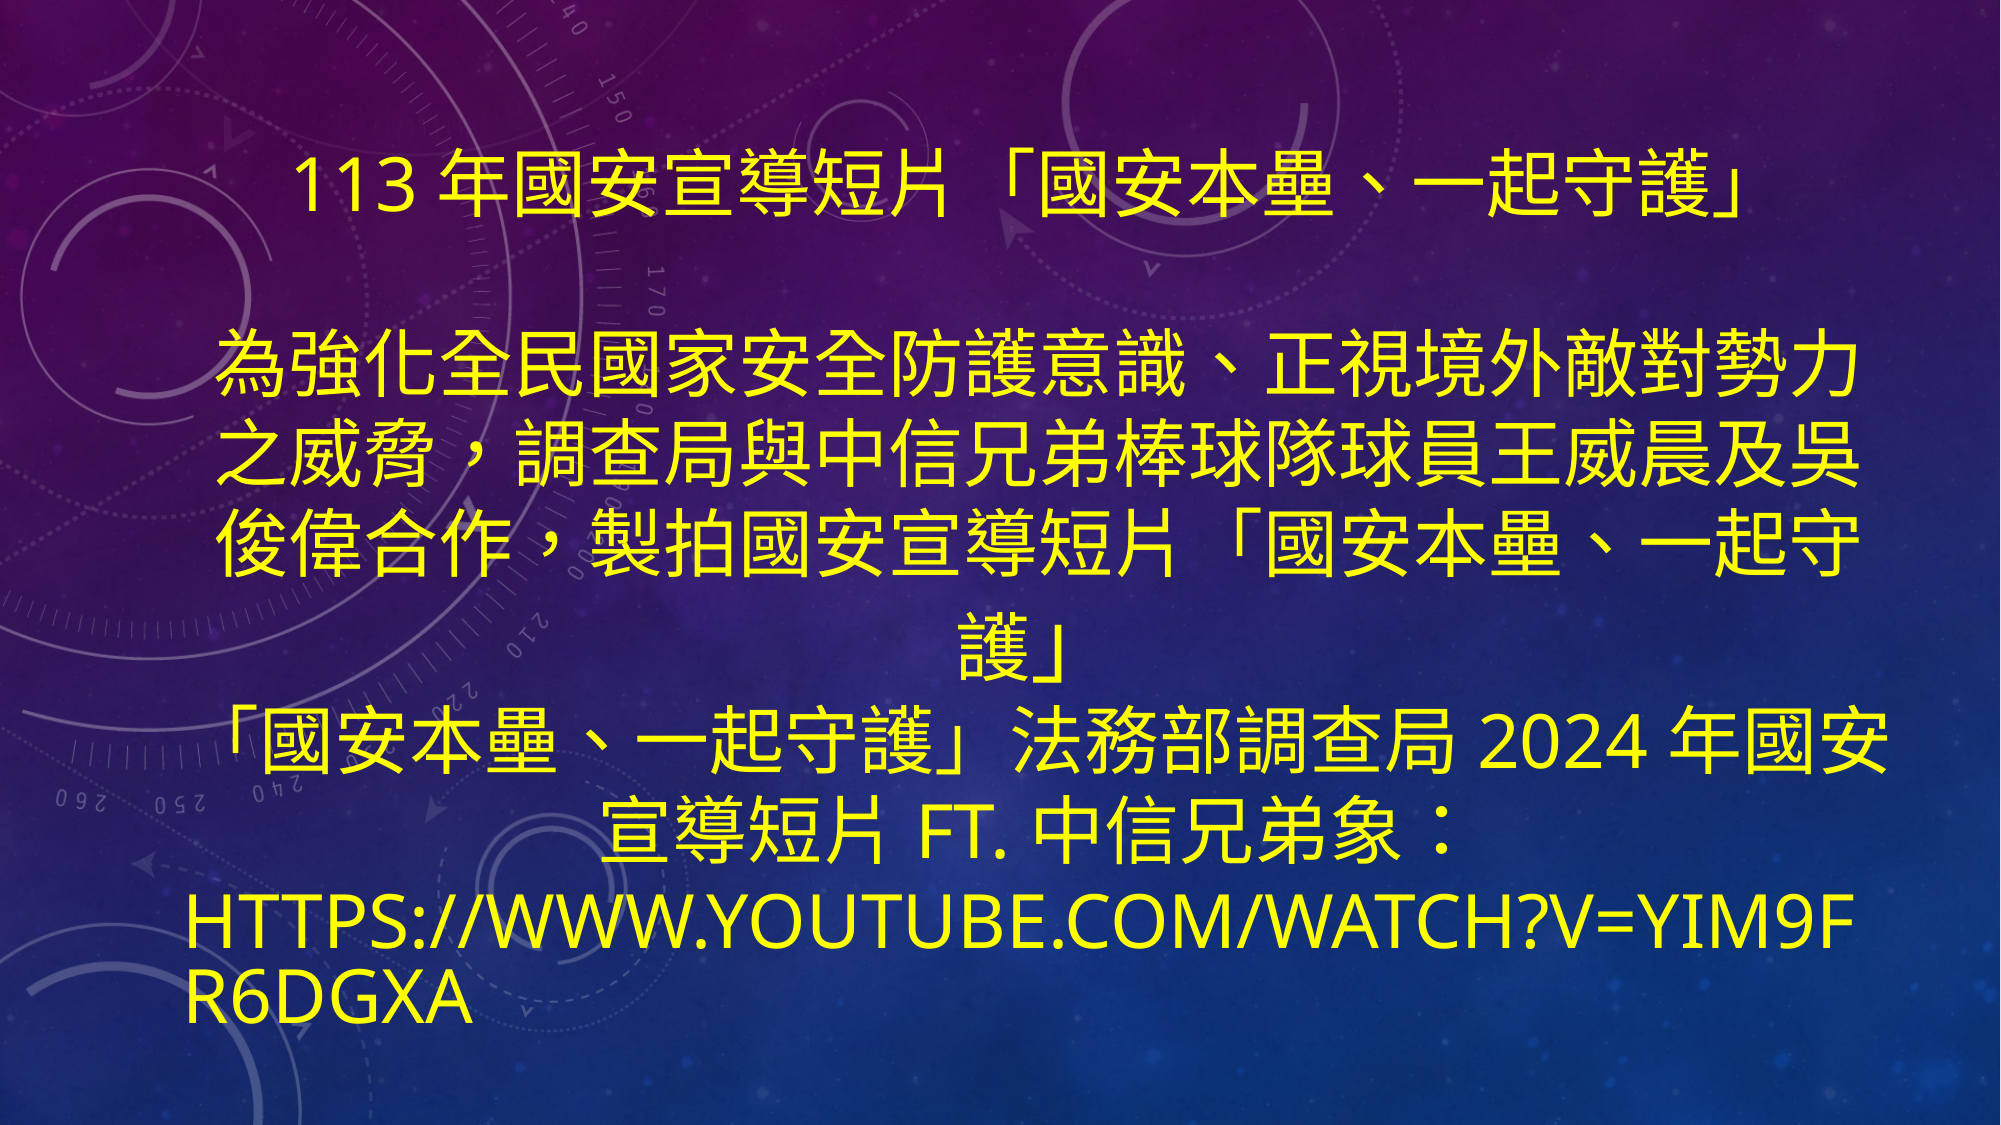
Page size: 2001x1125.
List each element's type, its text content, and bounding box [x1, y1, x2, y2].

title 113年國安宣導短片「國安本壘、一起守護」 為強化全民國家安全防護意識、正視境外敵對勢力之威脅，調查局與中信兄弟棒球隊球員王威晨及吳俊偉合作，製拍國安宣導短片「國安本壘、一起守護」 「國安本壘、一起守護」法務部調查局2024年國安宣導短片ft.中信兄弟象： https://www.youtube.com/watch?v=yIM9fr6dgxA [167, 20, 1909, 984]
